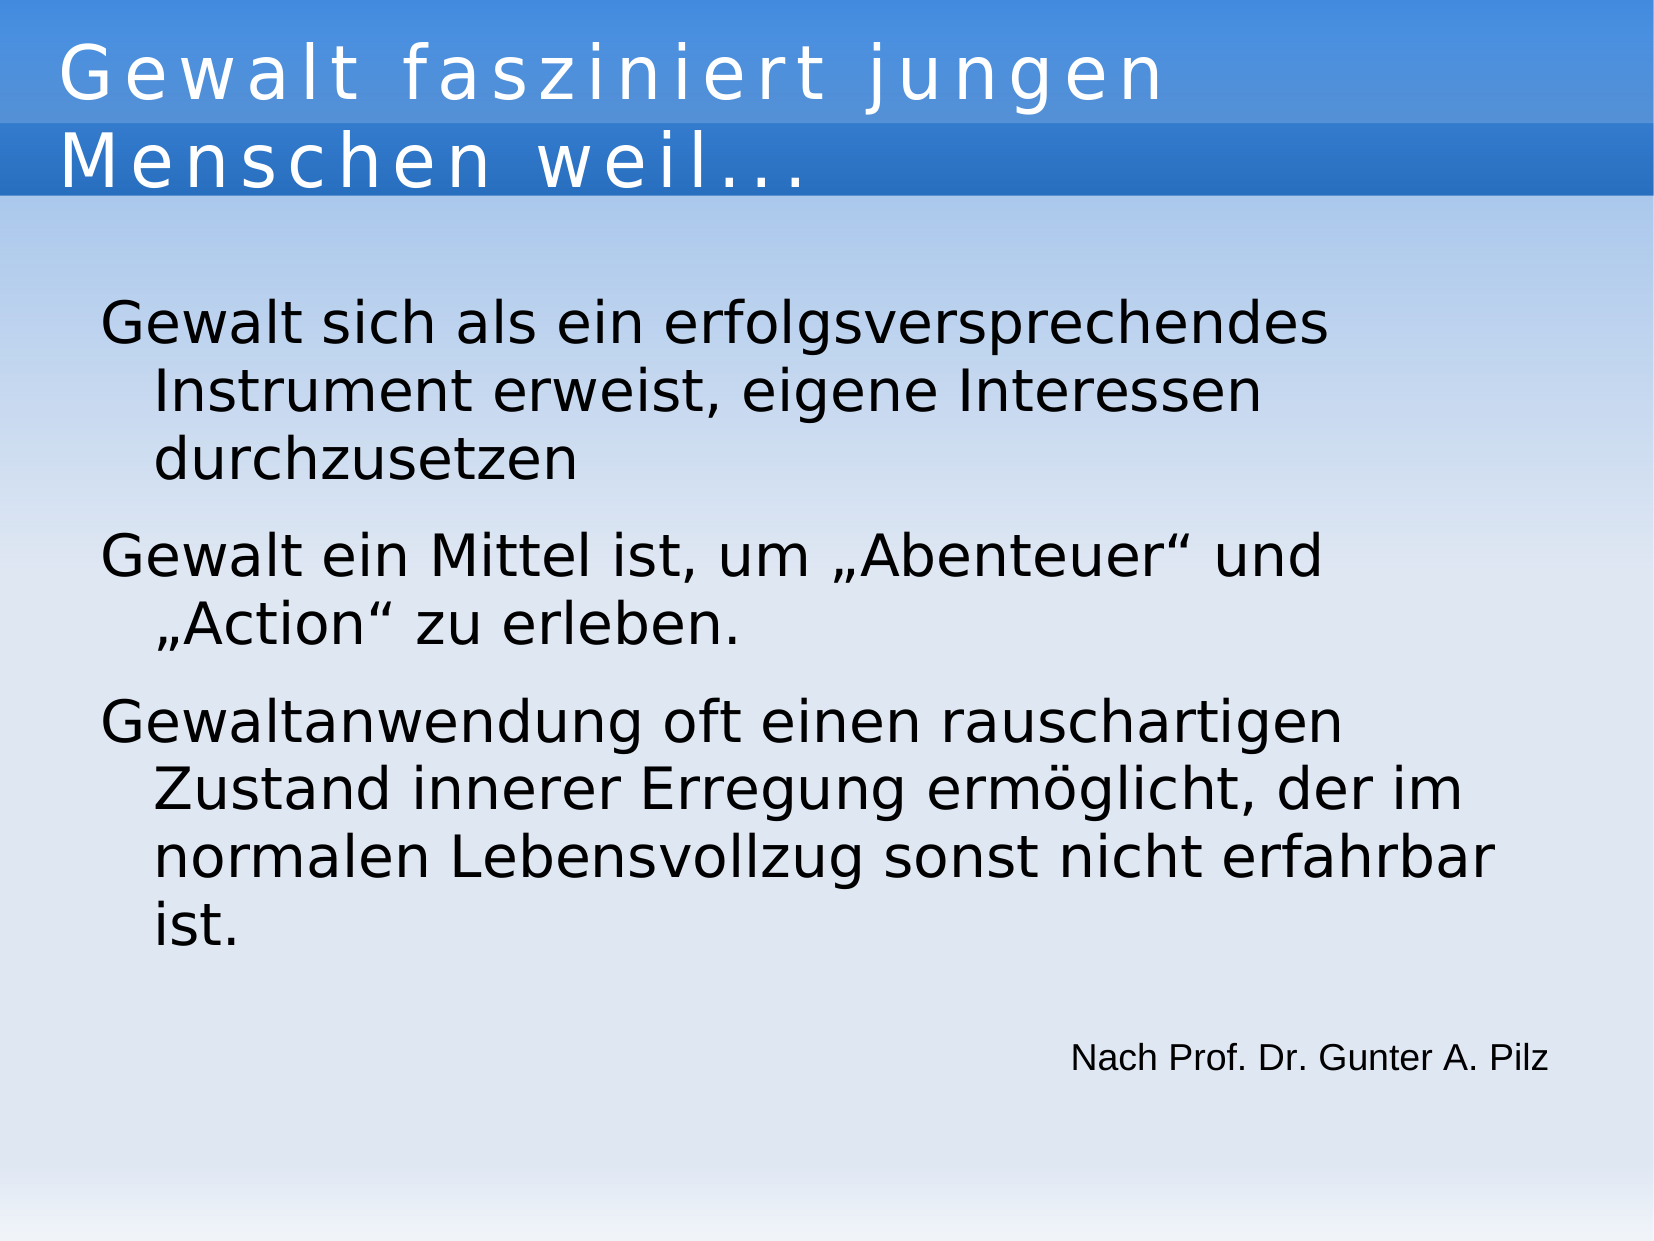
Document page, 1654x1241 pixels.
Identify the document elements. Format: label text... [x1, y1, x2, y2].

list Gewalt sich als ein erfolgsversprechendes Instrument erweist, eigene Interessen durchzusetzen Gewalt ein Mittel ist, um „Abenteuer“ und „Action“ zu erleben. Gewaltanwendung oft einen rauschartigen Zustand innerer Erregung ermöglicht, der im normalen Lebensvollzug sonst nicht erfahrbar ist. [82, 290, 1571, 1109]
title Gewalt fasziniert jungen Menschen weil... [59, 29, 1624, 207]
text_box Nach Prof. Dr. Gunter A. Pilz [1055, 1033, 1565, 1085]
picture [0, 0, 1654, 1241]
